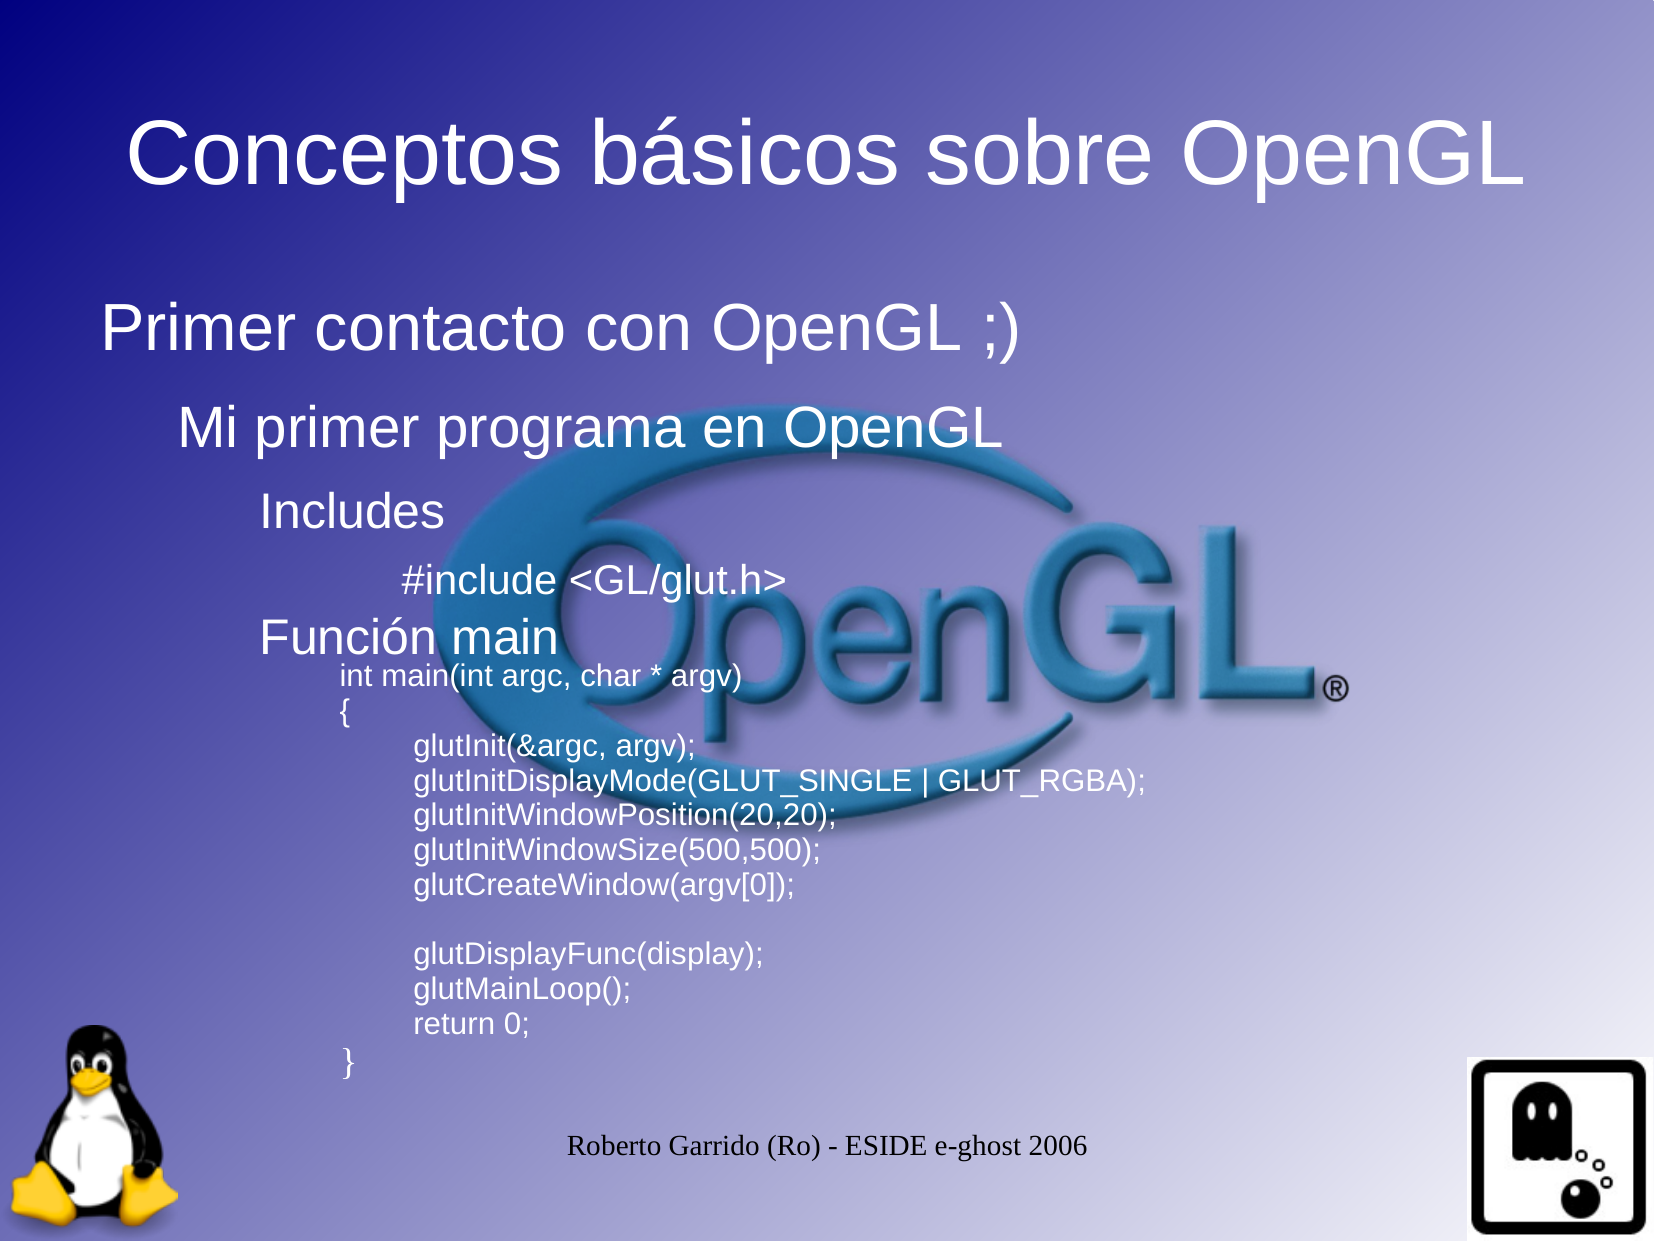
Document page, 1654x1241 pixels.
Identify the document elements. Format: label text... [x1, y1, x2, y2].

picture [0, 1025, 178, 1241]
text_box int main(int argc, char * argv) { glutInit(&argc, argv); glutInitDisplayMode(GLUT_SINGLE | GLUT_RGBA); glutInitWindowPosition(20,20); glutInitWindowSize(500,500); glutCreateWindow(argv[0]); glutDisplayFunc(display); glutMainLoop(); return 0; } [324, 651, 1506, 1090]
title Conceptos básicos sobre OpenGL [82, 49, 1571, 257]
list Primer contacto con OpenGL ;) Mi primer programa en OpenGL Includes #include <GL/glut.h> Función main [82, 290, 1571, 1109]
picture [1467, 1057, 1654, 1241]
